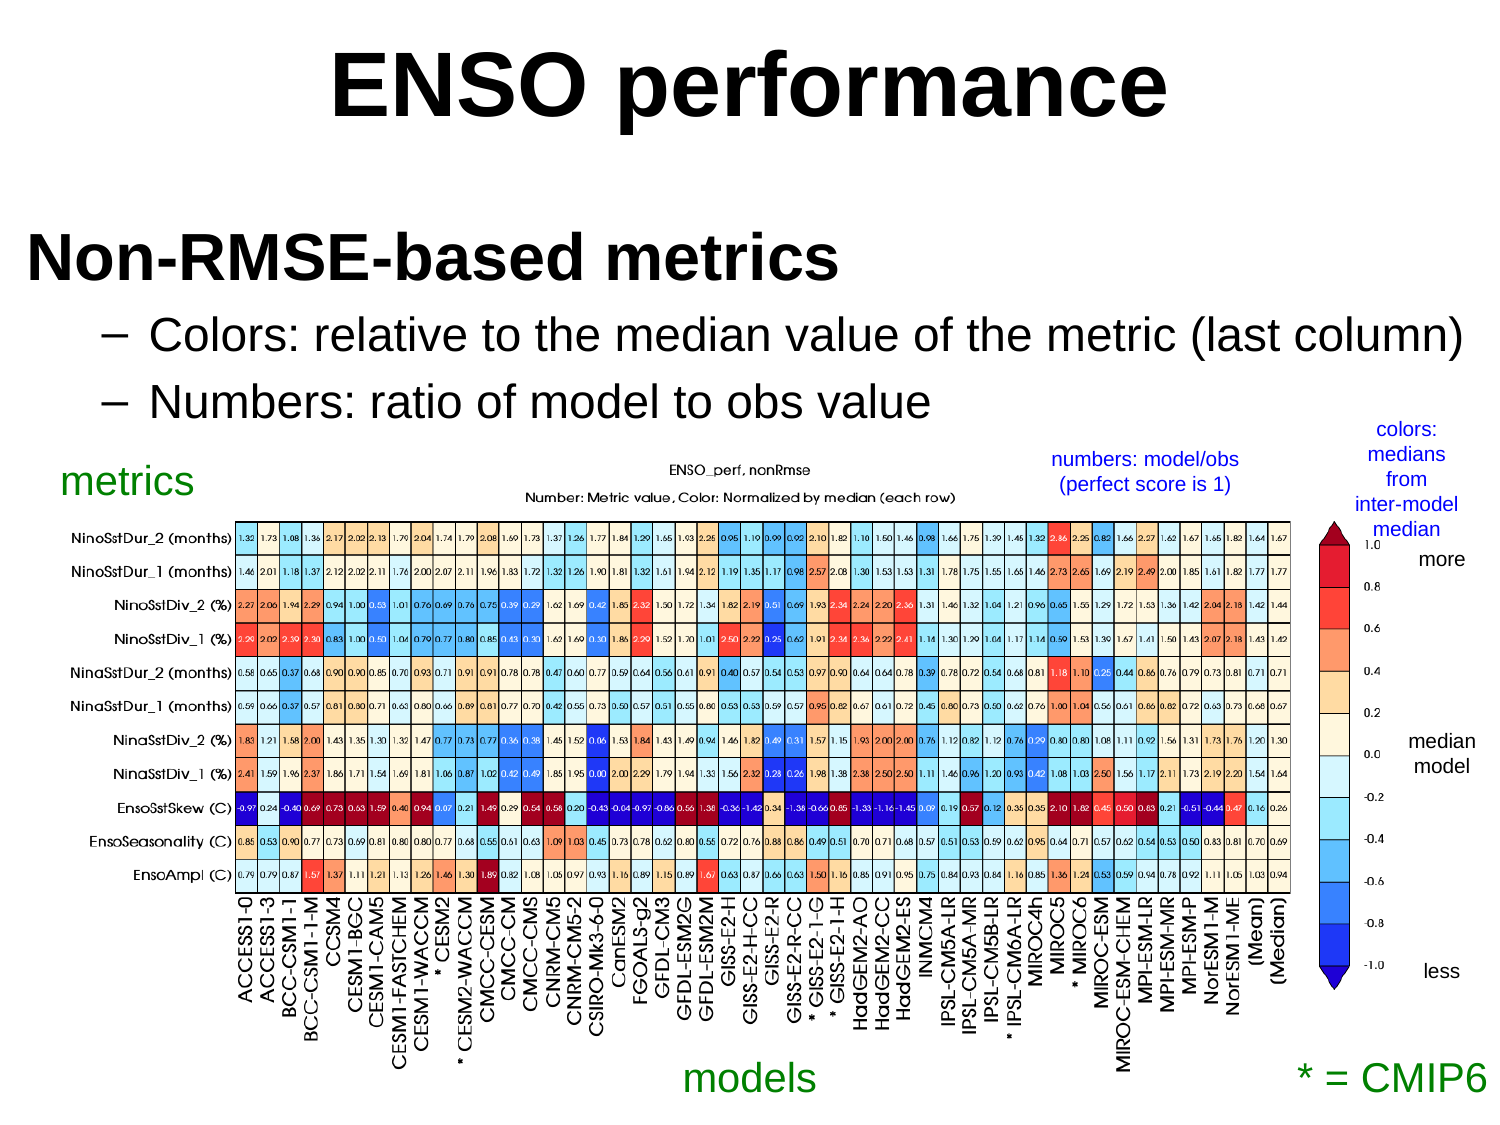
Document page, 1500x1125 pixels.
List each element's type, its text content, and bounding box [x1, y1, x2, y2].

text_box more [1385, 538, 1499, 586]
text_box less [1385, 950, 1499, 998]
text_box ENSO performance [75, 0, 1425, 174]
text_box Non-RMSE-based metrics Colors: relative to the median value of the metric (last column) Numbers: ratio of model to obs value [11, 206, 1489, 436]
text_box median model [1385, 720, 1499, 786]
text_box * = CMIP6 [1282, 1043, 1500, 1108]
text_box models [639, 1043, 861, 1108]
text_box colors: medians from inter-model median [1326, 407, 1487, 539]
text_box metrics [17, 446, 239, 511]
text_box numbers: model/obs (perfect score is 1) [994, 437, 1297, 503]
picture [0, 373, 1482, 1115]
